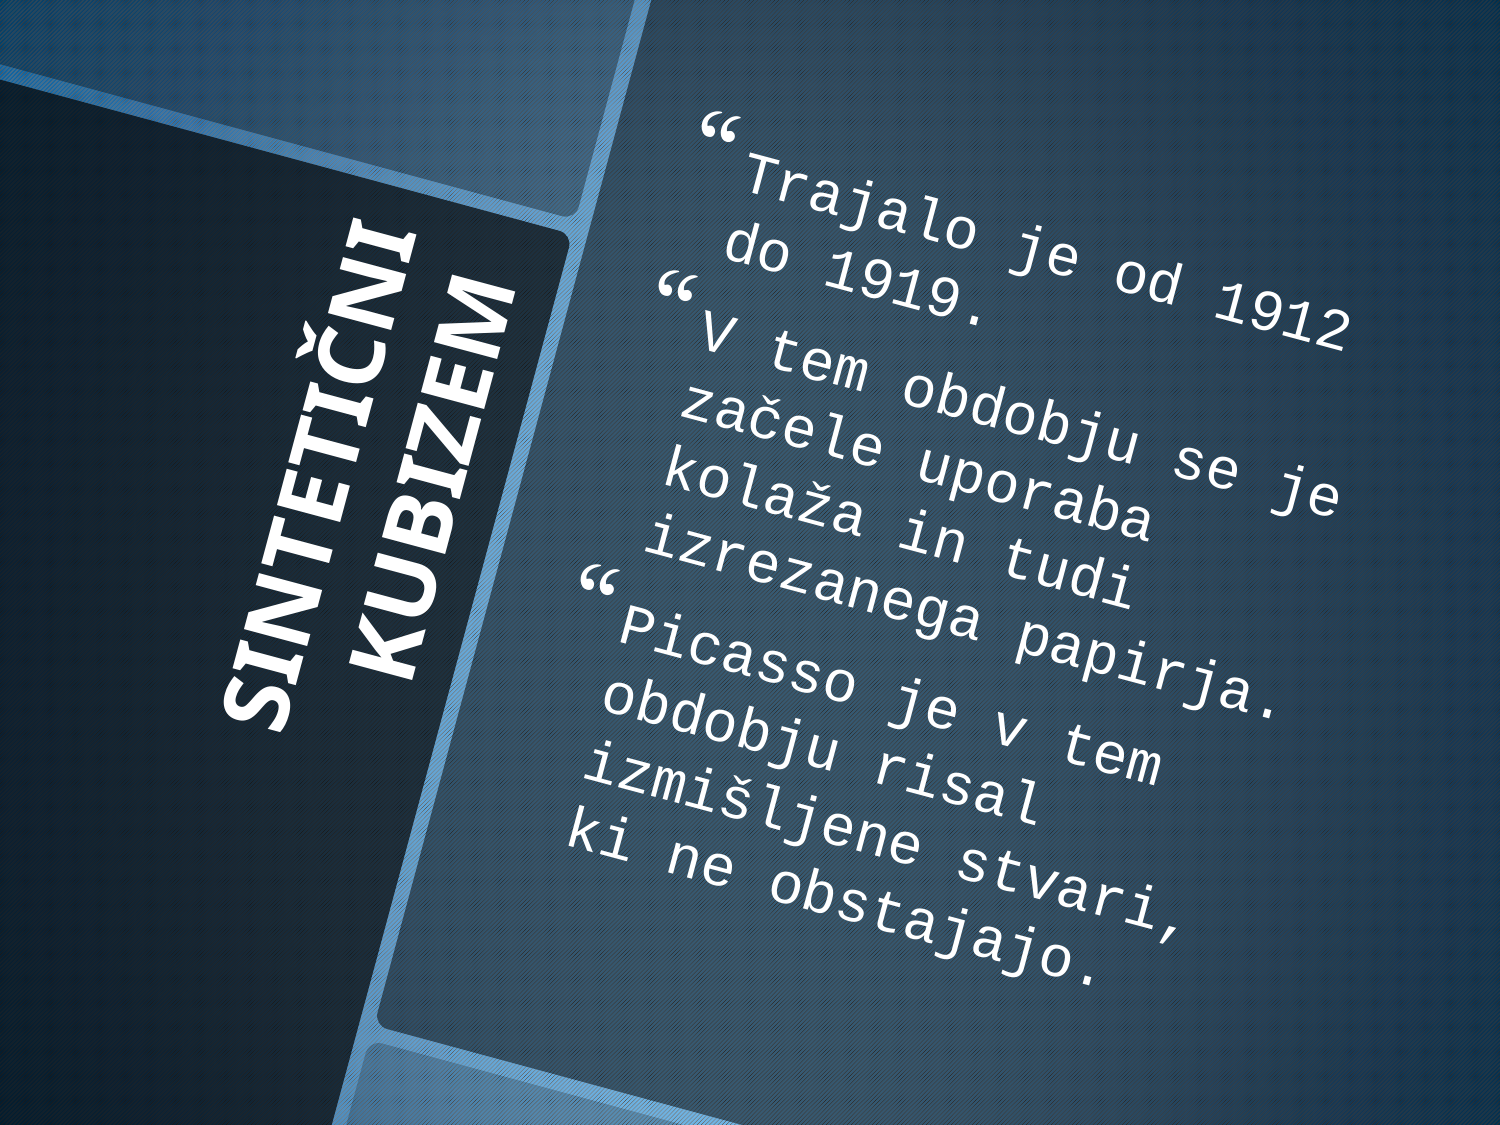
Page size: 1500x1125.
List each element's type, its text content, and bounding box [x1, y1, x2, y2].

list Trajalo je od 1912 do 1919. V tem obdobju se je začele uporaba kolaža in tudi izrezanega papirja. Picasso je v tem obdobju risal izmišljene stvari, ki ne obstajajo. [476, 72, 1430, 1075]
title SINTETIČNI KUBIZEM [69, 181, 554, 1056]
